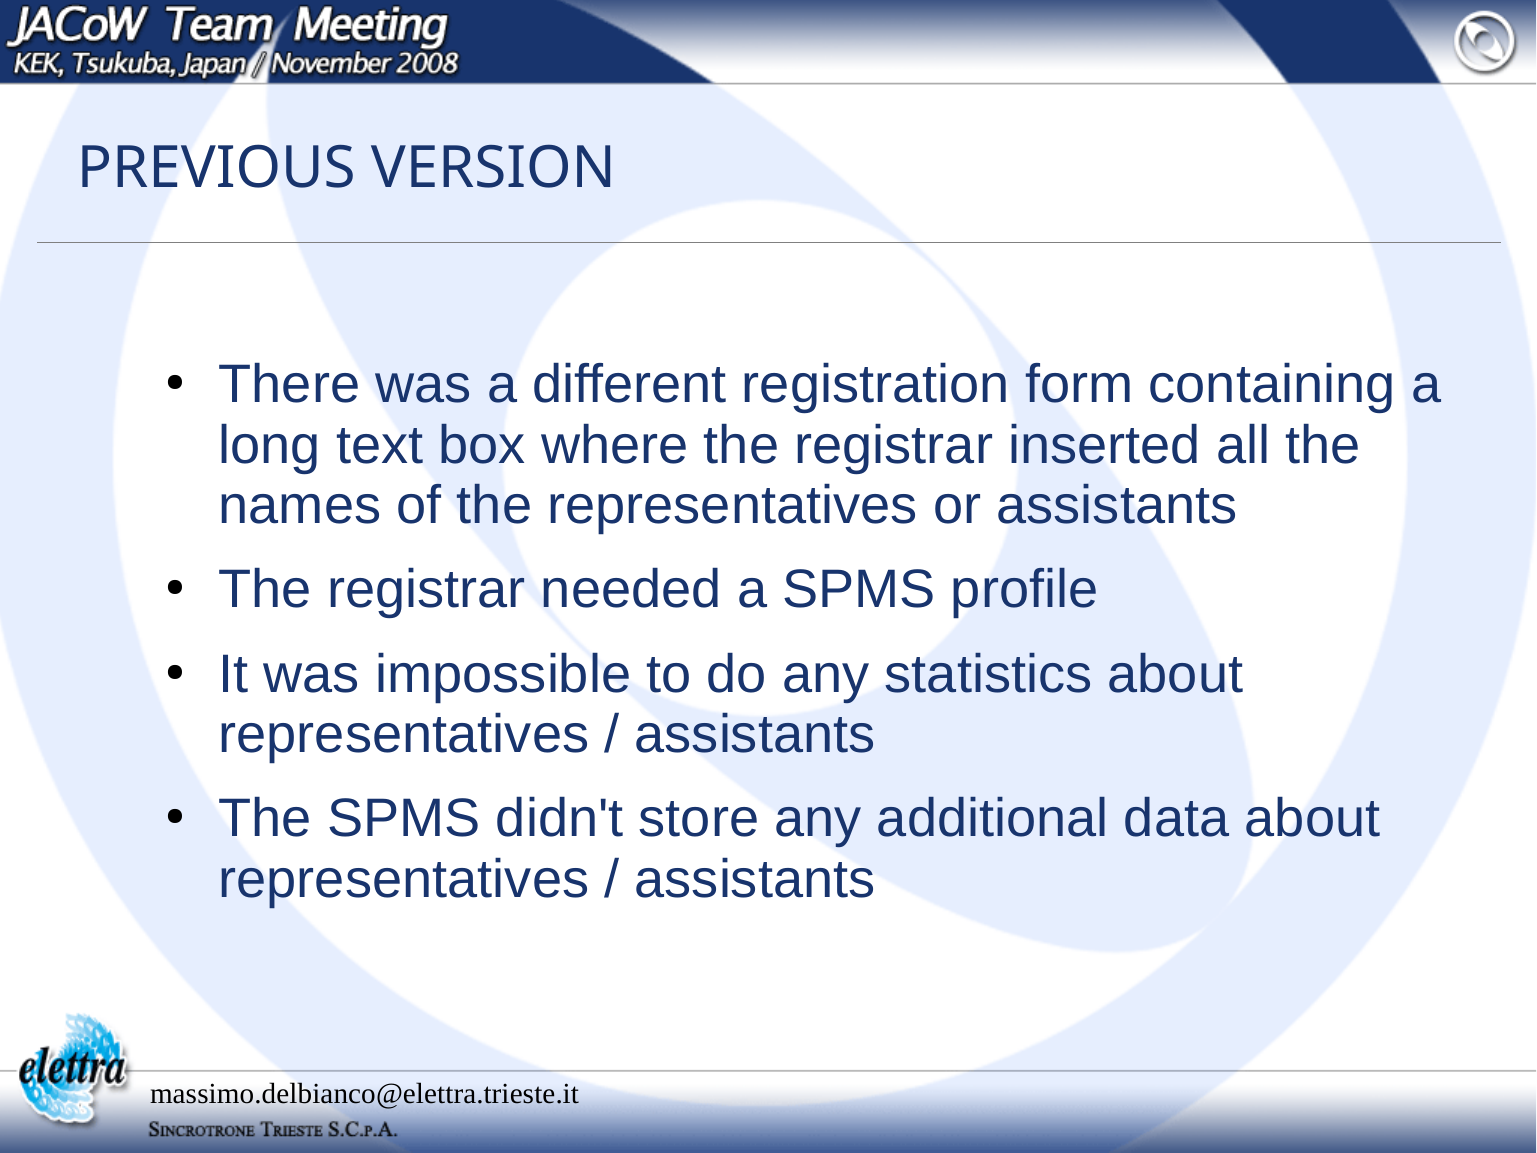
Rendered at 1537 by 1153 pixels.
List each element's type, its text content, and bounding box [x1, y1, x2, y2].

title PREVIOUS VERSION [76, 101, 1460, 228]
picture [0, 0, 1537, 1153]
list There was a different registration form containing a long text box where the registrar inserted all the names of the representatives or assistants The registrar needed a SPMS profile It was impossible to do any statistics about representatives / assistants The SPMS didn't store any additional data about representatives / assistants [76, 269, 1460, 1031]
